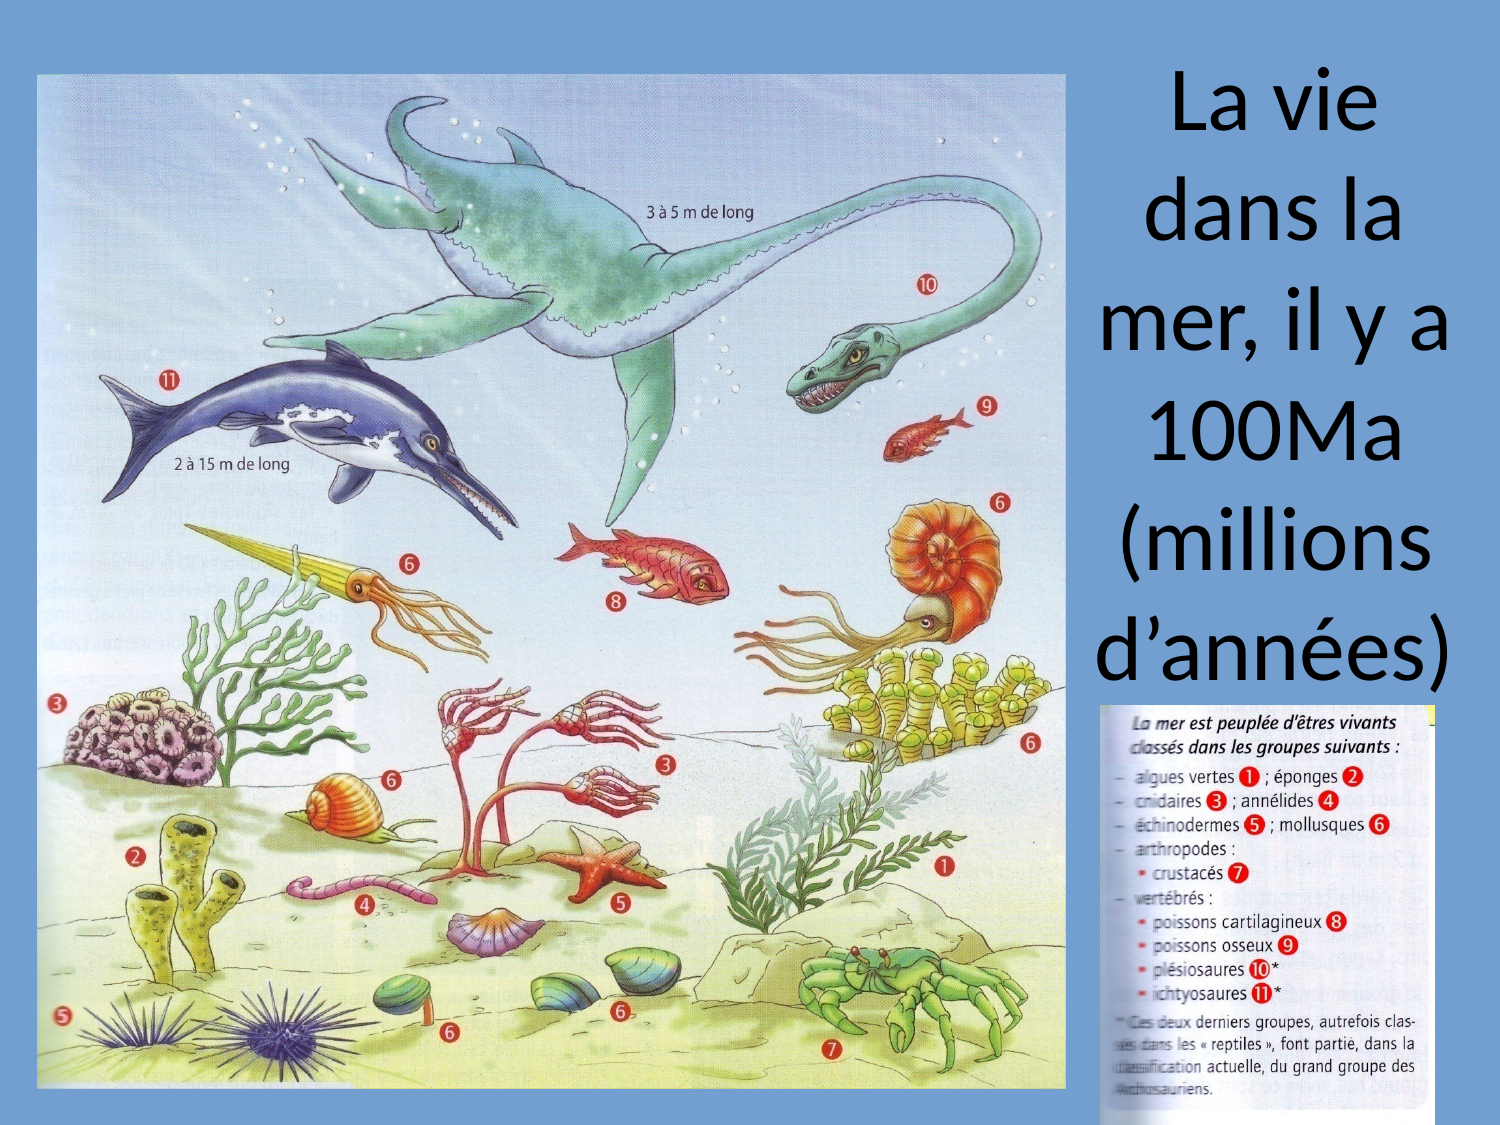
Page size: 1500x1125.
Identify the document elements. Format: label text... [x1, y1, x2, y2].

picture [37, 74, 1066, 1089]
picture [1100, 705, 1435, 1125]
text_box La vie dans la mer, il y a 100Ma (millions d’années) [1074, 24, 1475, 713]
